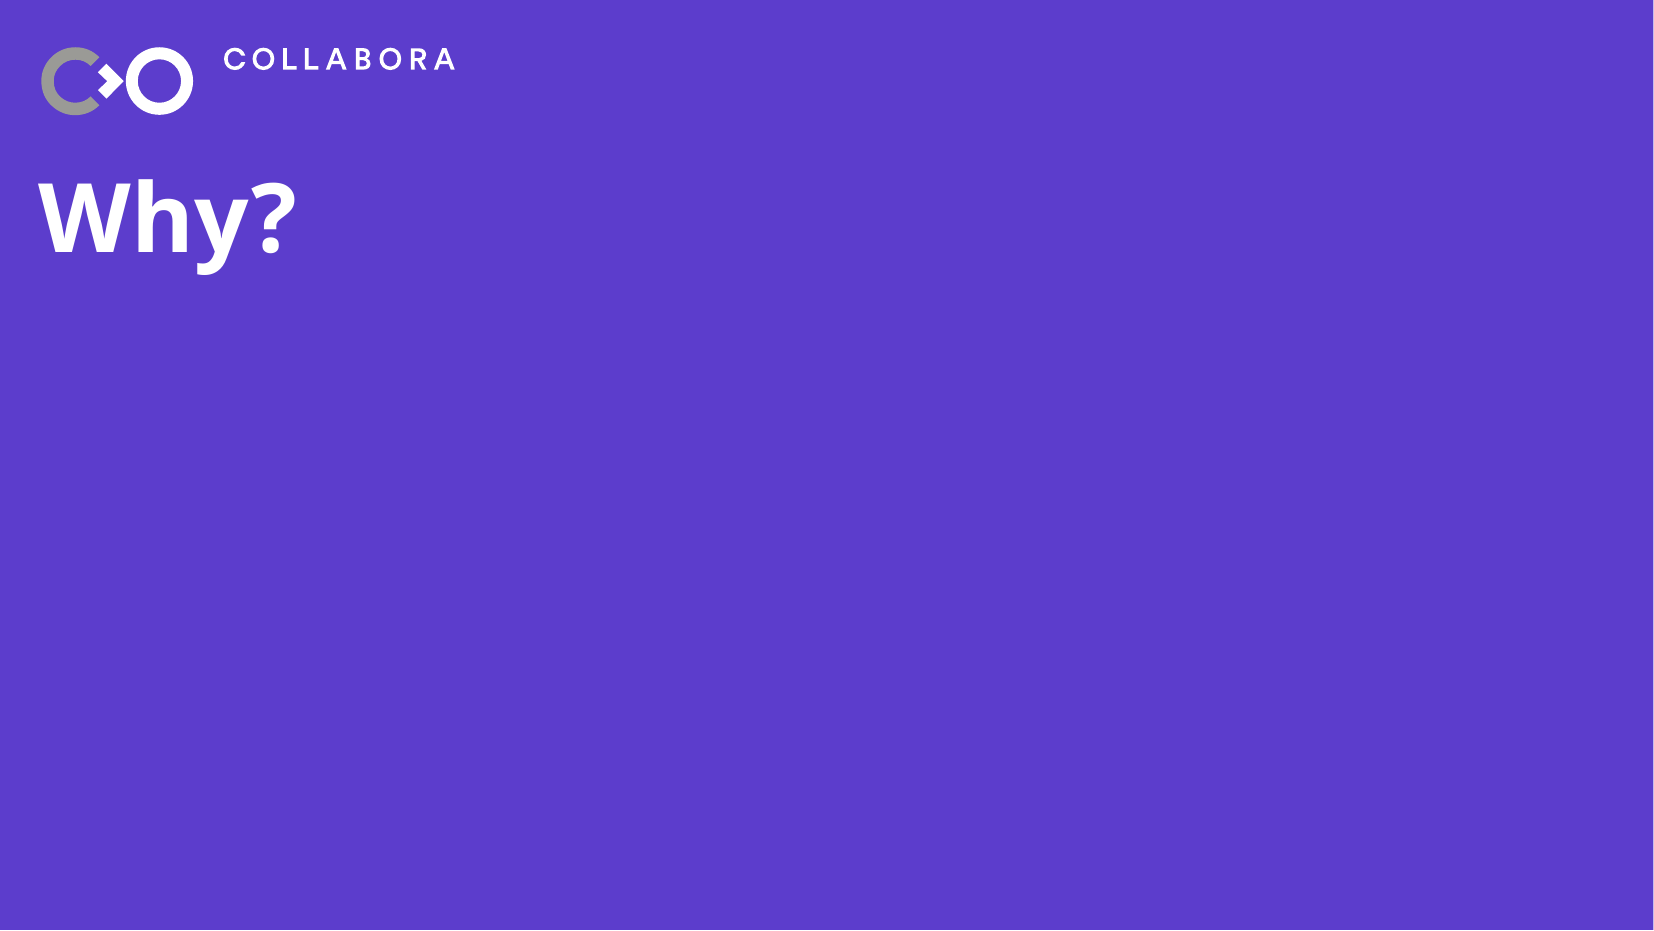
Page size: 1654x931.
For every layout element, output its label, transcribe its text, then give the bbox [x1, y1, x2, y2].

title Why? [38, 156, 1614, 213]
